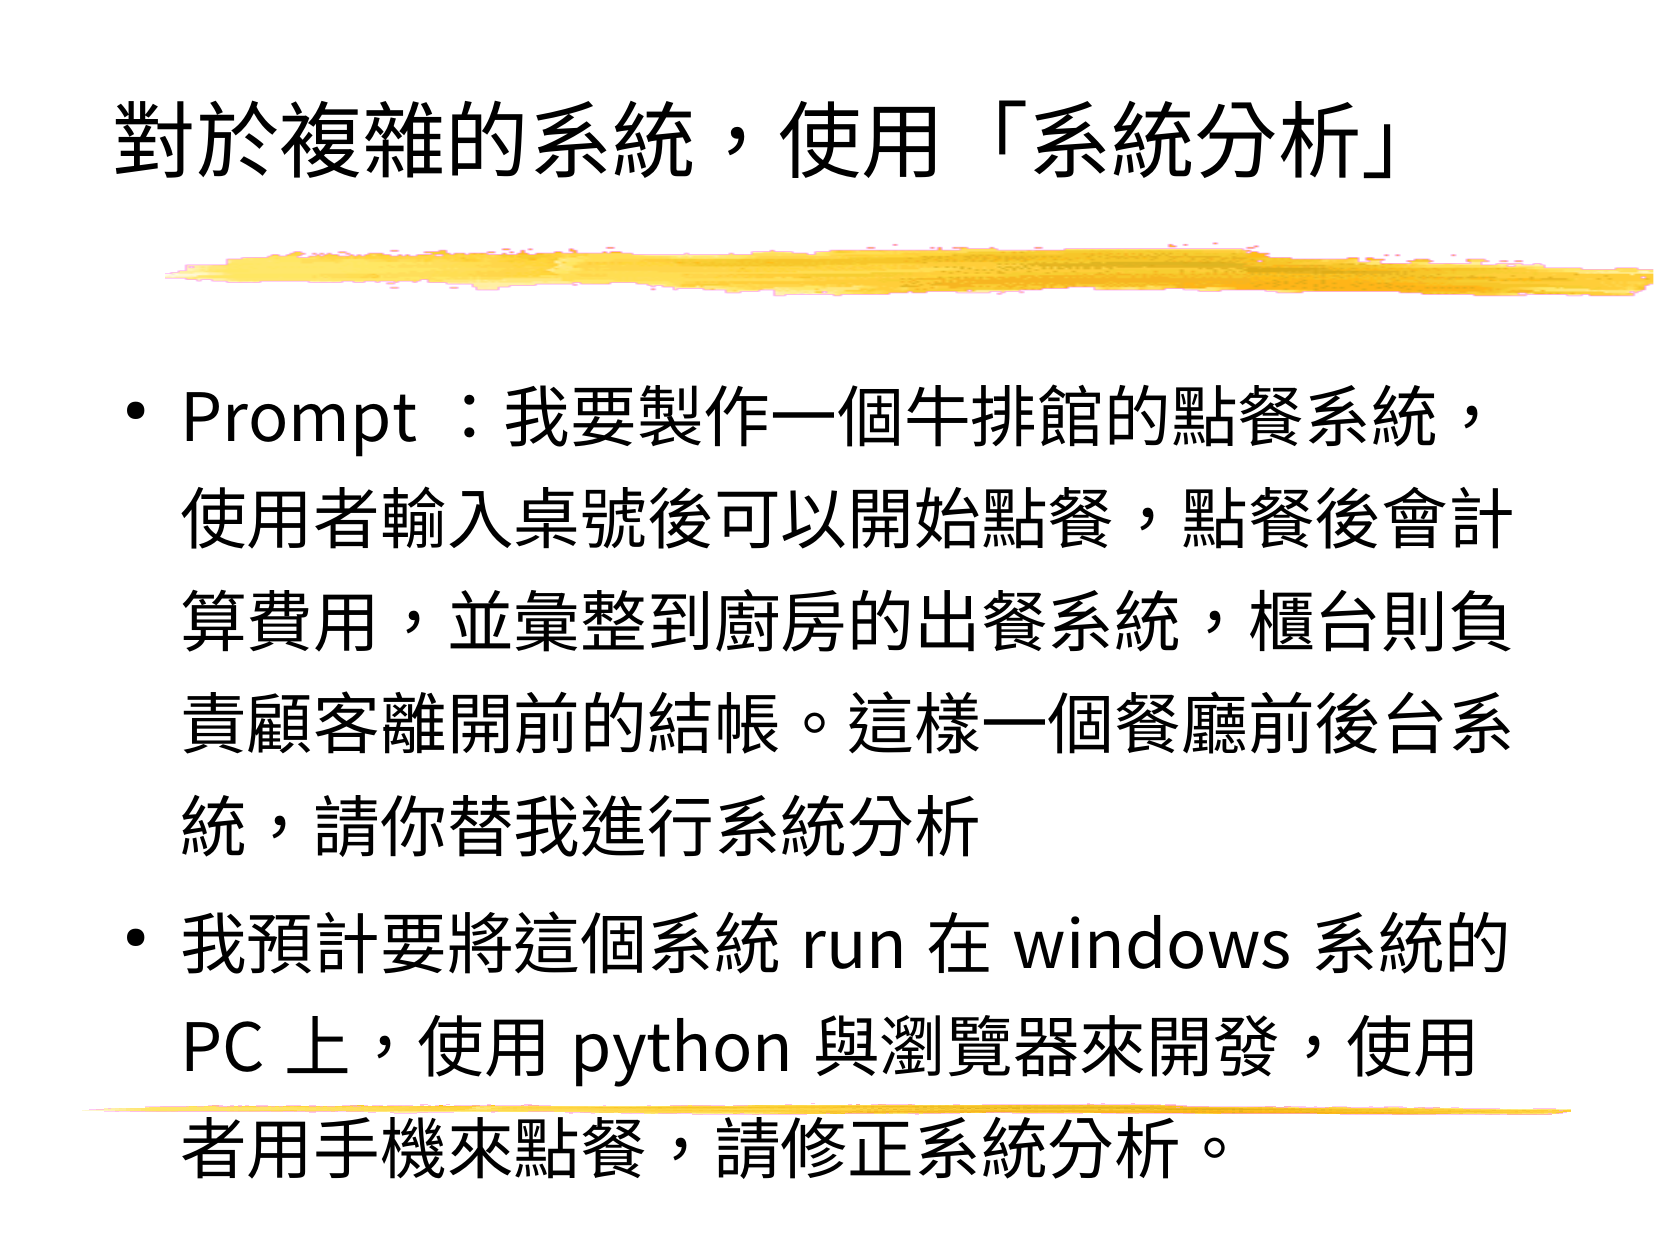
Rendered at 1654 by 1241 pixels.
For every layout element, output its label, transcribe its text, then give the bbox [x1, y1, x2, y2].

picture [82, 1102, 1571, 1117]
picture [165, 237, 1654, 308]
title 對於複雜的系統，使用「系統分析」 [76, 28, 1482, 235]
list Prompt：我要製作一個牛排館的點餐系統，使用者輸入桌號後可以開始點餐，點餐後會計算費用，並彙整到廚房的出餐系統，櫃台則負責顧客離開前的結帳。這樣一個餐廳前後台系統，請你替我進行系統分析 我預計要將這個系統run在windows系統的PC上，使用python與瀏覽器來開發，使用者用手機來點餐，請修正系統分析。 [124, 358, 1530, 1103]
